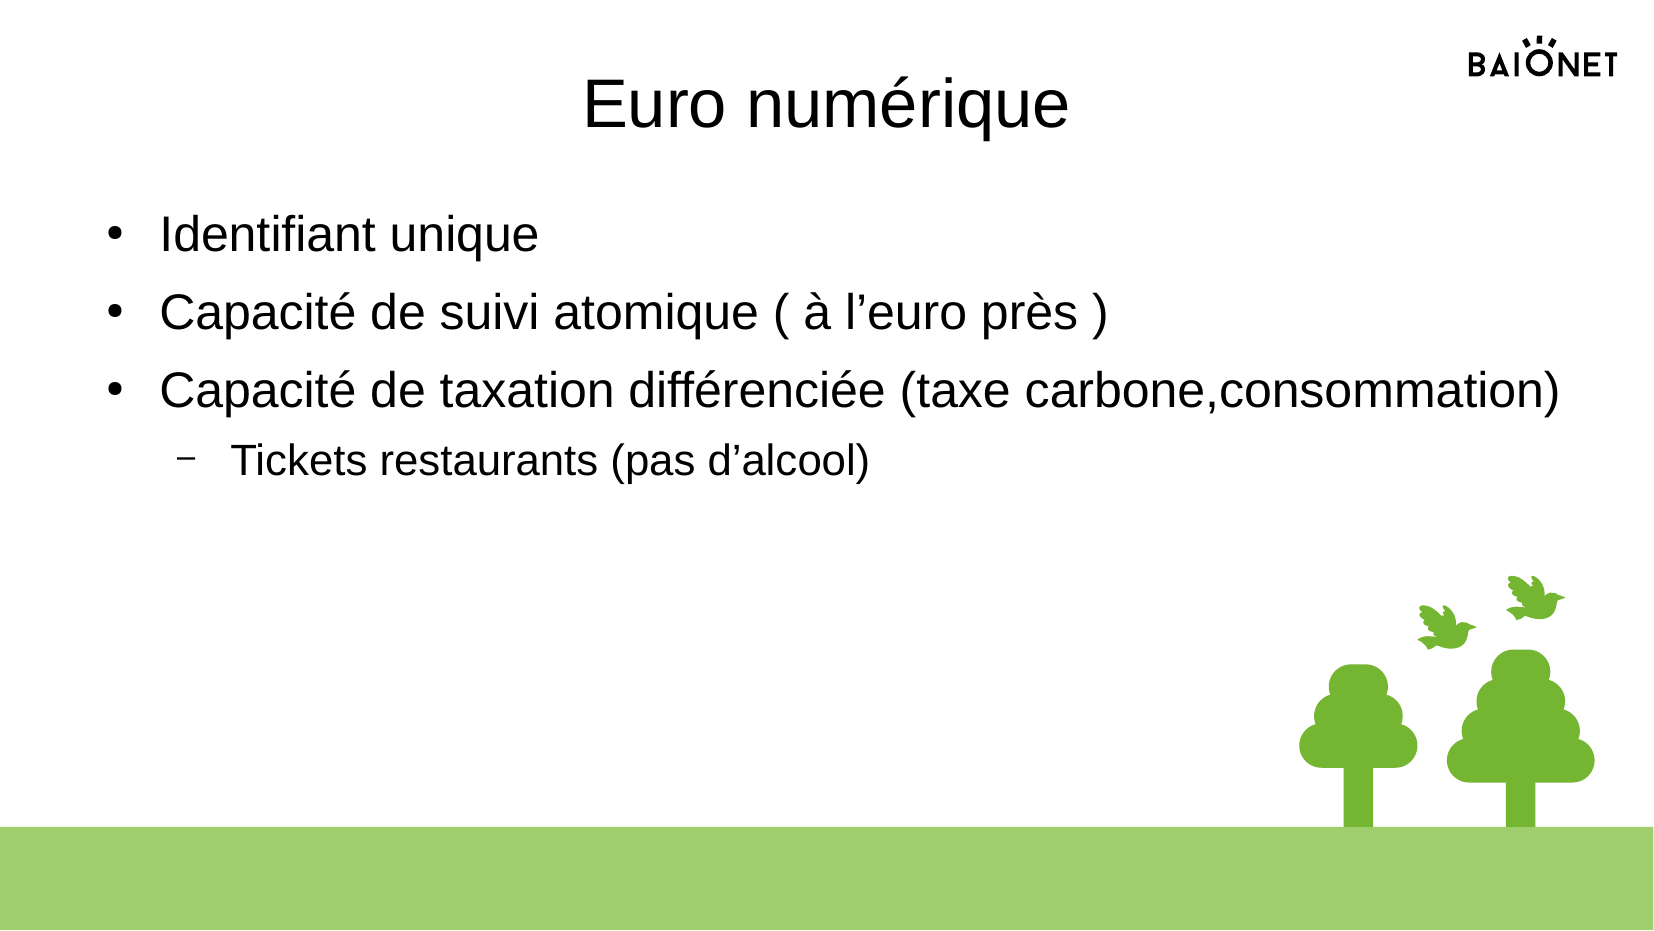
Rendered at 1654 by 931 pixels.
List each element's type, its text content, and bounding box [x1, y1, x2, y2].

picture [1461, 29, 1625, 82]
title Euro numérique [88, 29, 1565, 178]
list Identifiant unique Capacité de suivi atomique ( à l’euro près ) Capacité de taxation différenciée (taxe carbone,consommation) Tickets restaurants (pas d’alcool) [88, 206, 1565, 739]
